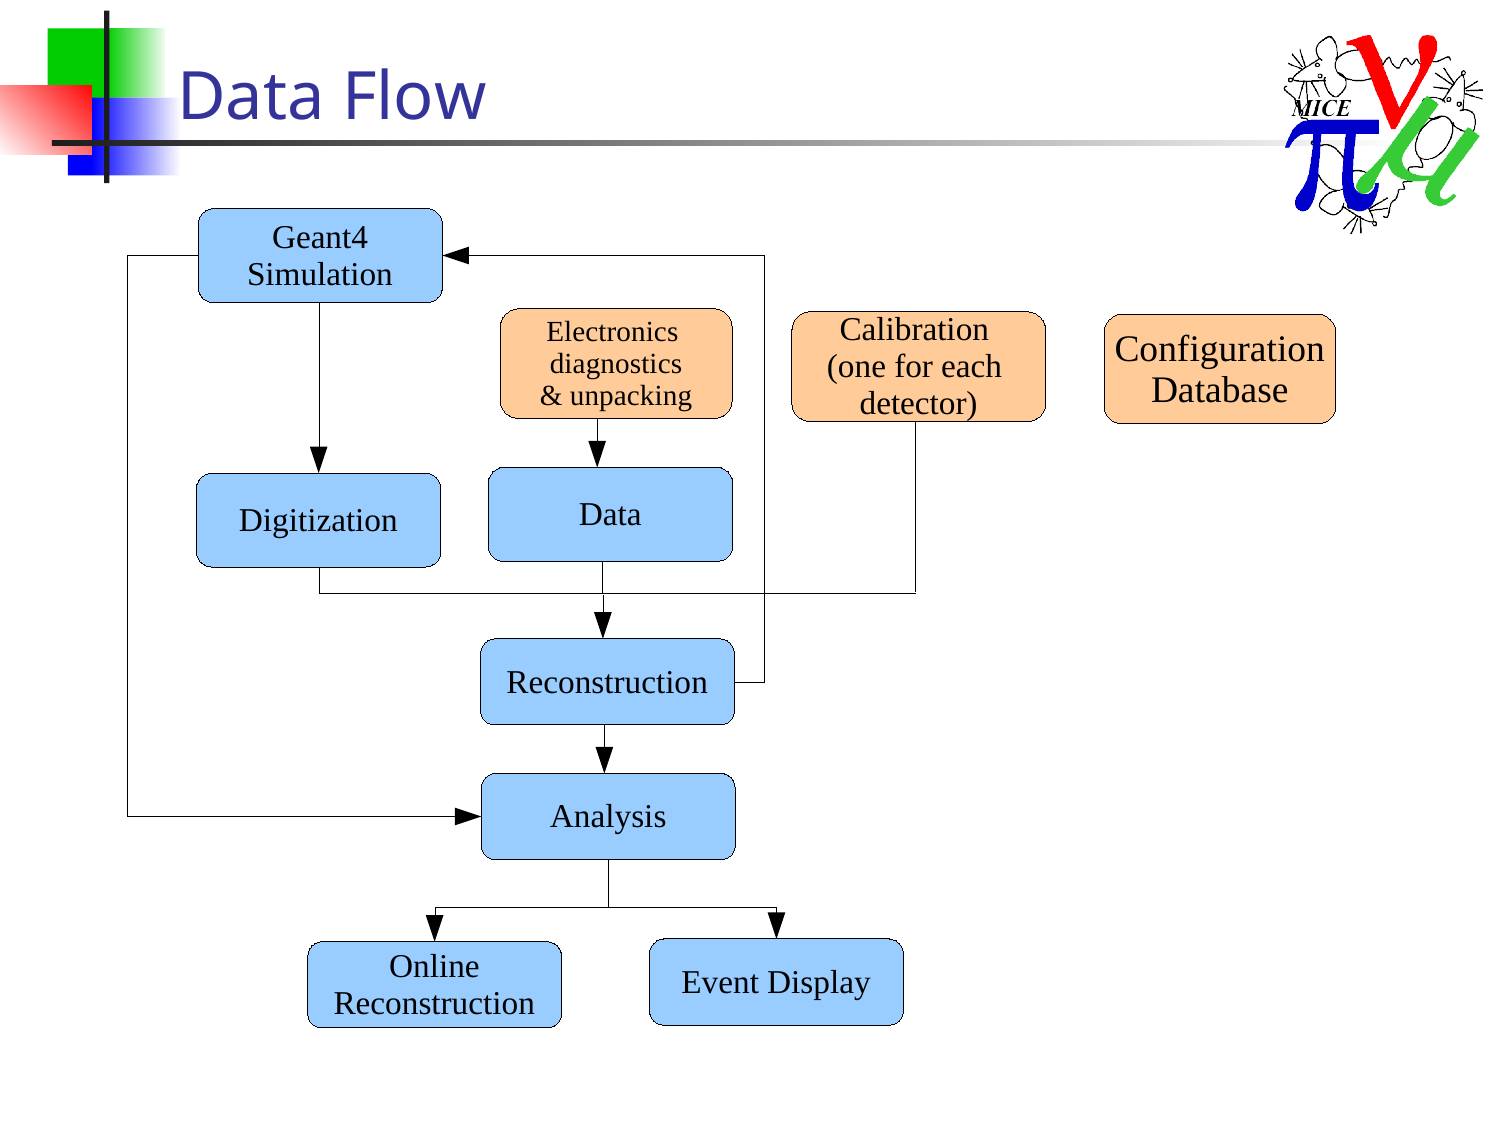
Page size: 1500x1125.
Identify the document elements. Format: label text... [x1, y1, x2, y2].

text_box Online Reconstruction [307, 941, 562, 1028]
text_box Geant4 Simulation [198, 208, 443, 303]
text_box Configuration Database [1104, 314, 1336, 424]
text_box Data [488, 467, 733, 562]
picture [1264, 5, 1500, 251]
text_box Reconstruction [480, 638, 735, 725]
text_box Event Display [649, 938, 904, 1026]
title Data Flow [162, 0, 1441, 188]
text_box Electronics diagnostics & unpacking [500, 308, 733, 419]
text_box Digitization [196, 473, 441, 568]
text_box Calibration (one for each detector) [791, 311, 1046, 422]
text_box Analysis [481, 773, 736, 860]
